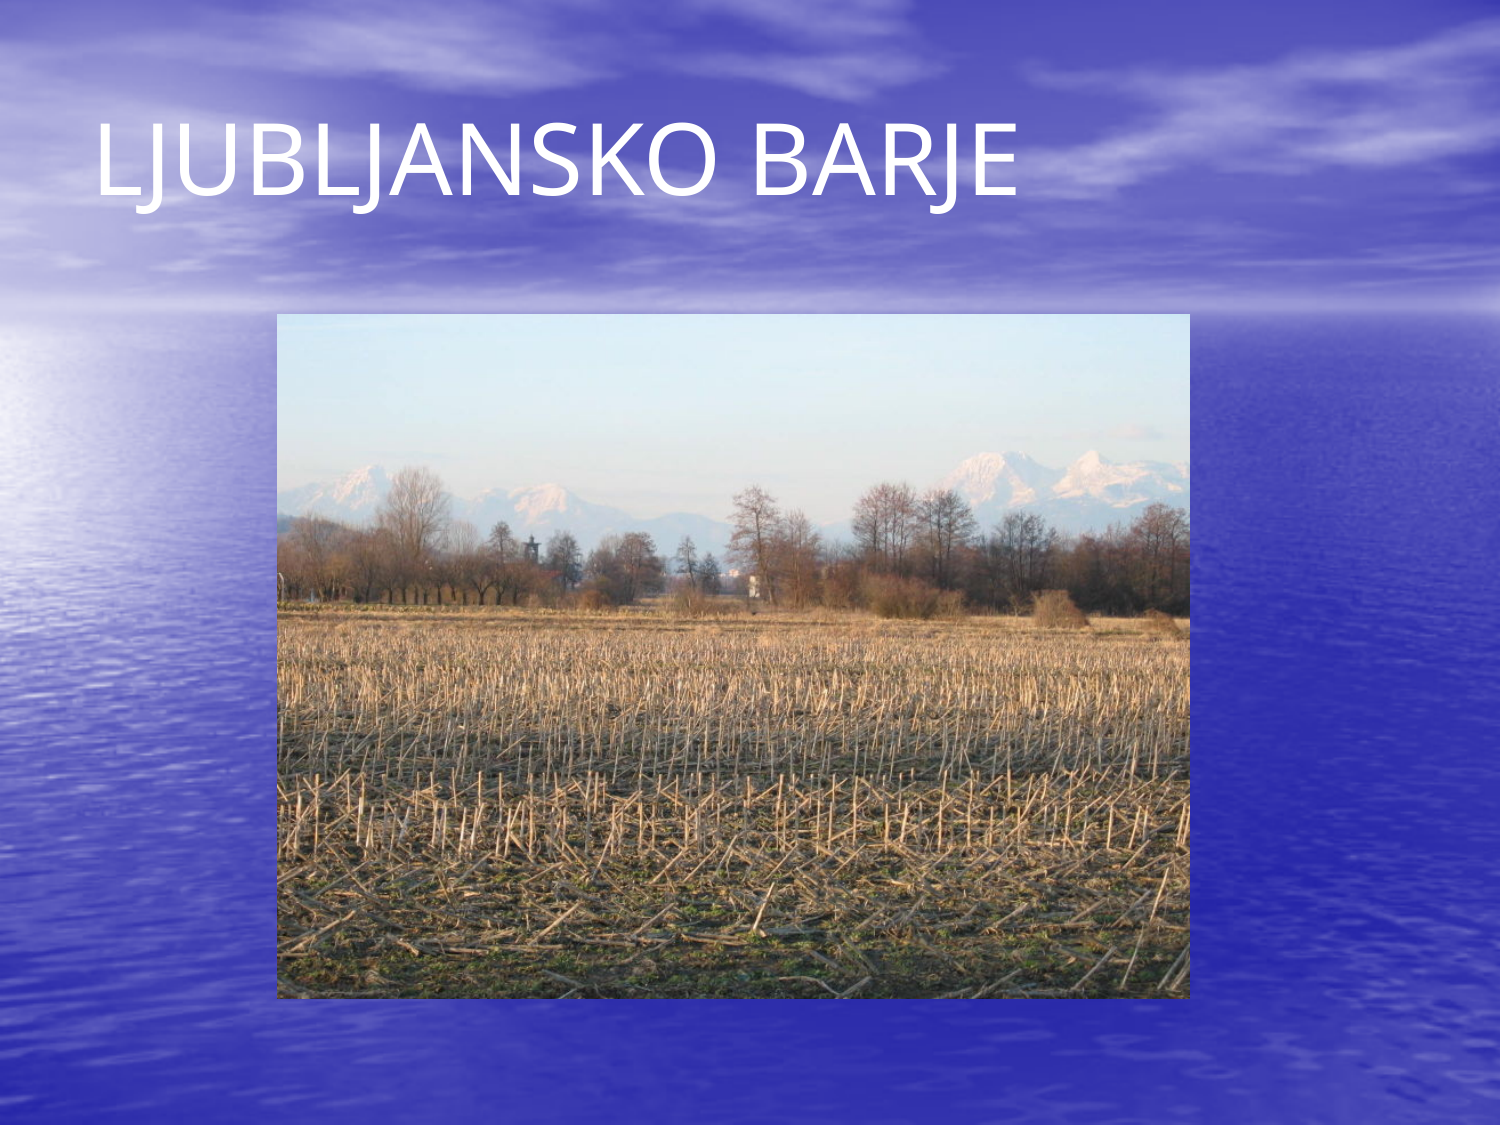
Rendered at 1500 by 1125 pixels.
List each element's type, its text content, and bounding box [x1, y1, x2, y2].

title LJUBLJANSKO BARJE [76, 160, 1427, 271]
picture [0, 0, 1500, 1125]
